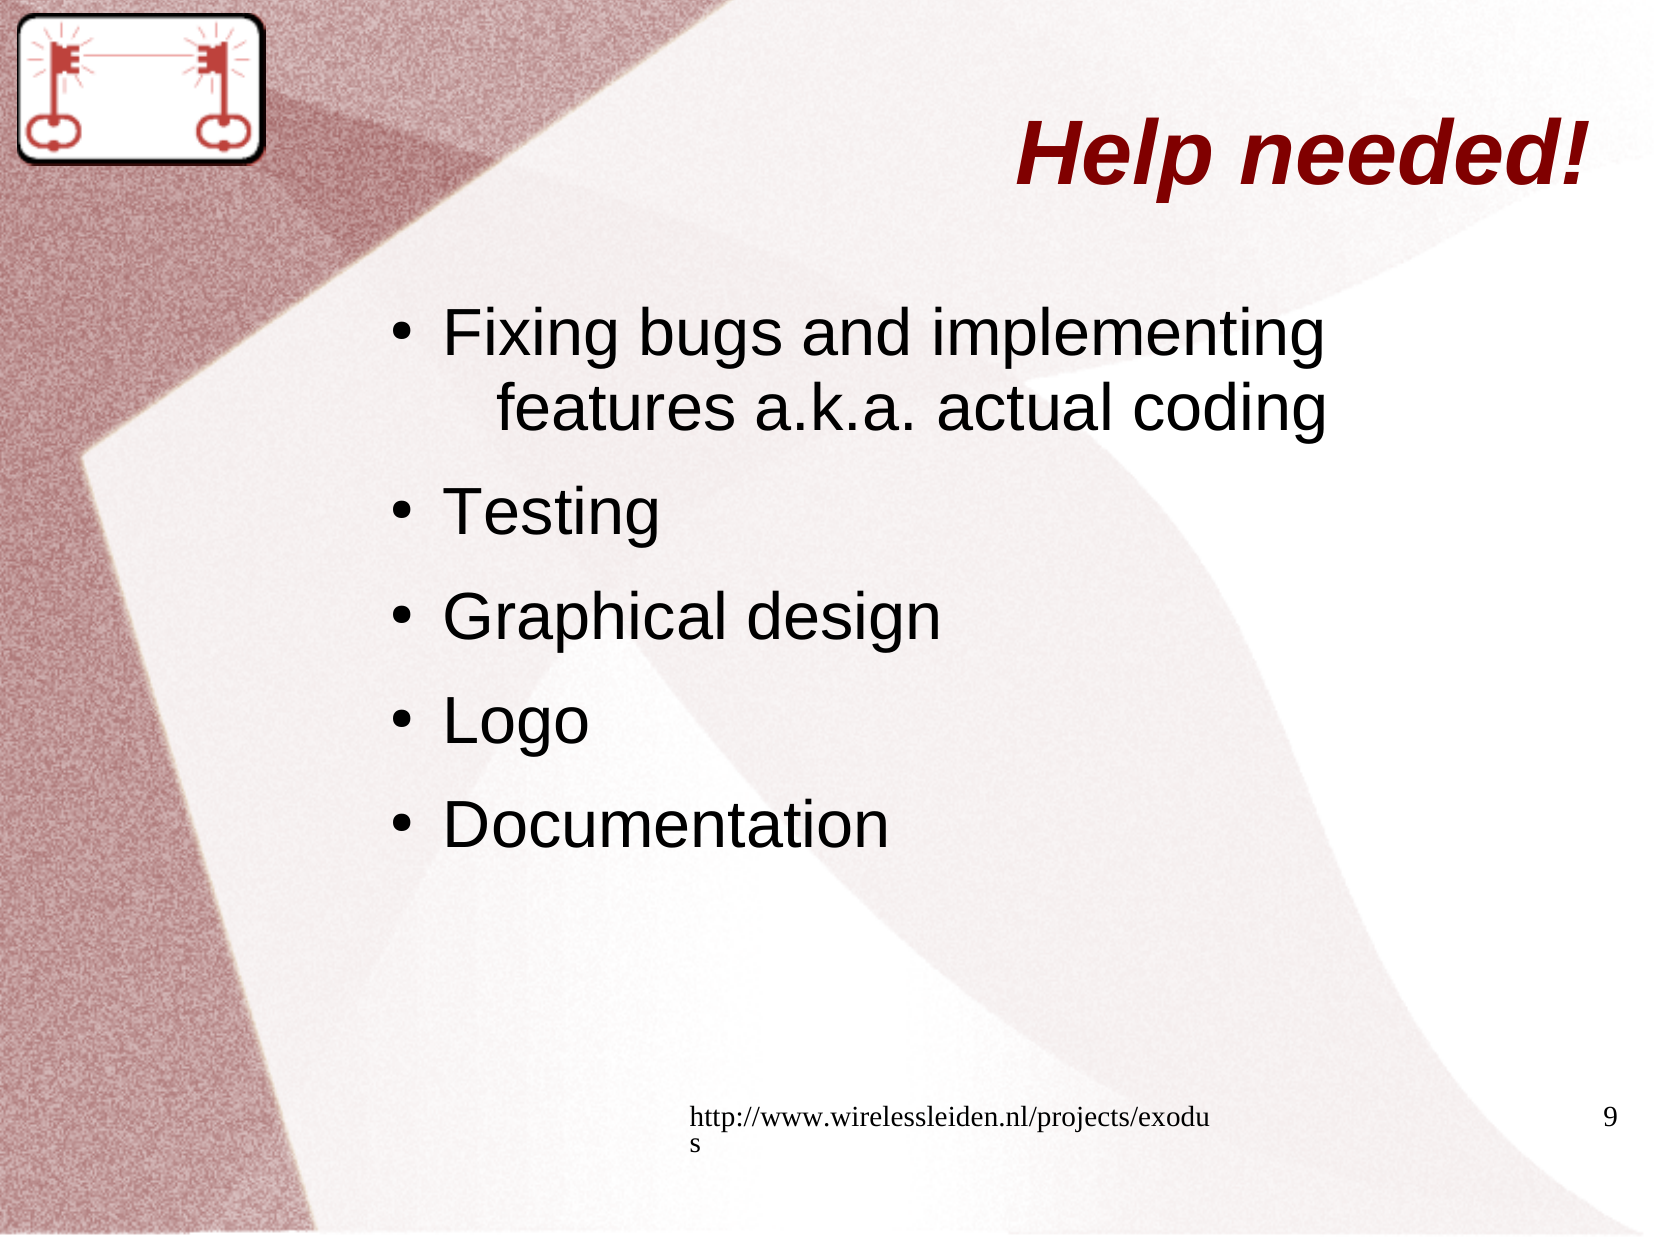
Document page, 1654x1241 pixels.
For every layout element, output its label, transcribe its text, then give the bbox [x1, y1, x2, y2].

picture [0, 0, 1654, 1241]
list Fixing bugs and implementing features a.k.a. actual coding Testing Graphical design Logo Documentation [354, 295, 1565, 1004]
title Help needed! [596, 56, 1607, 250]
